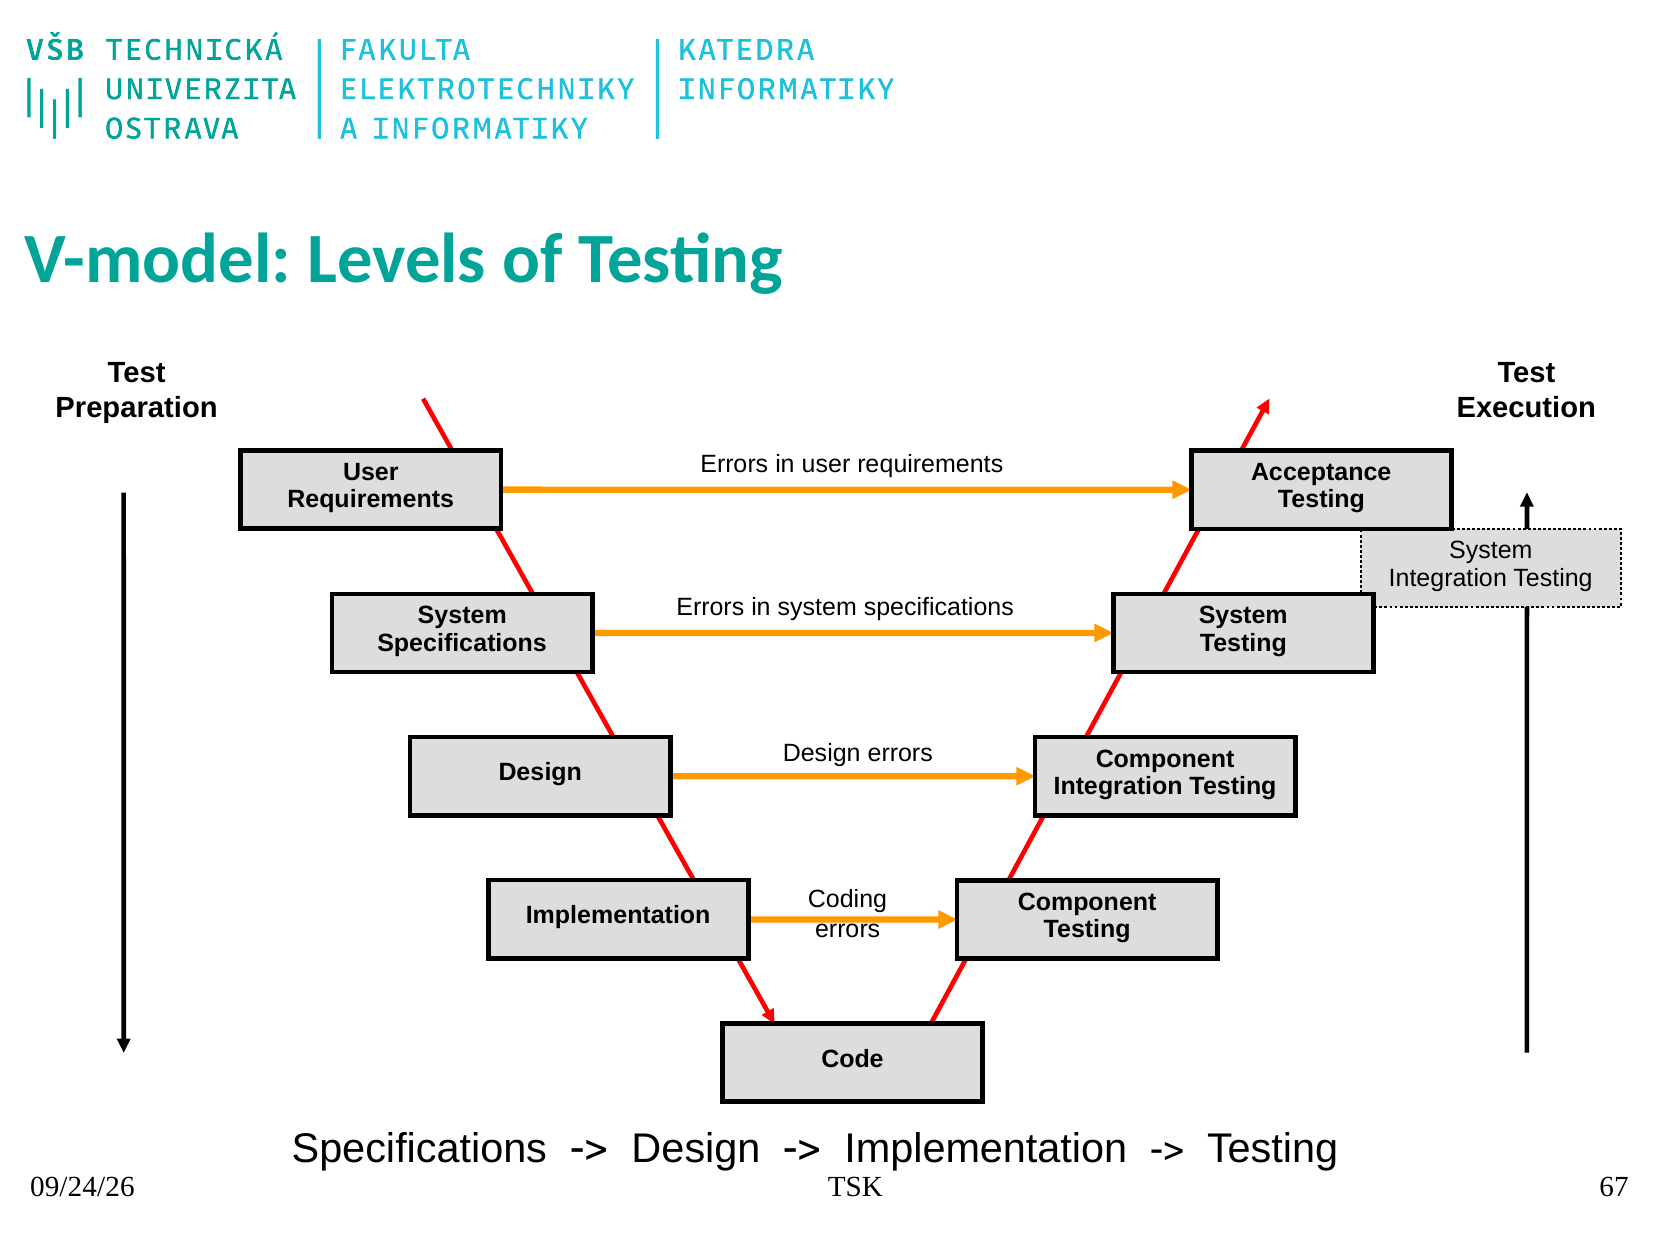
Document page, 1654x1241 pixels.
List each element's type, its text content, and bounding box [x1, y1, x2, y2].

text_box Errors in user requirements [606, 450, 1098, 487]
text_box System Integration Testing [1361, 529, 1621, 607]
text_box Specifications -> Design -> Implementation -> Testing [181, 1113, 1426, 1180]
text_box System Testing [1113, 594, 1374, 672]
title V-model: Levels of Testing [24, 169, 1629, 300]
text_box Errors in system specifications [580, 593, 1111, 630]
text_box Design errors [696, 739, 1019, 776]
text_box Component Testing [957, 880, 1217, 959]
text_box Design [410, 737, 670, 815]
text_box Test Execution [1412, 346, 1641, 440]
text_box Coding errors [725, 885, 970, 956]
text_box Component Integration Testing [1035, 737, 1295, 815]
text_box Code [722, 1023, 983, 1102]
text_box User Requirements [241, 450, 501, 529]
text_box Test Preparation [19, 346, 254, 440]
text_box System Specifications [332, 594, 592, 672]
text_box Acceptance Testing [1191, 451, 1452, 529]
picture [26, 31, 894, 139]
text_box Implementation [488, 880, 749, 958]
